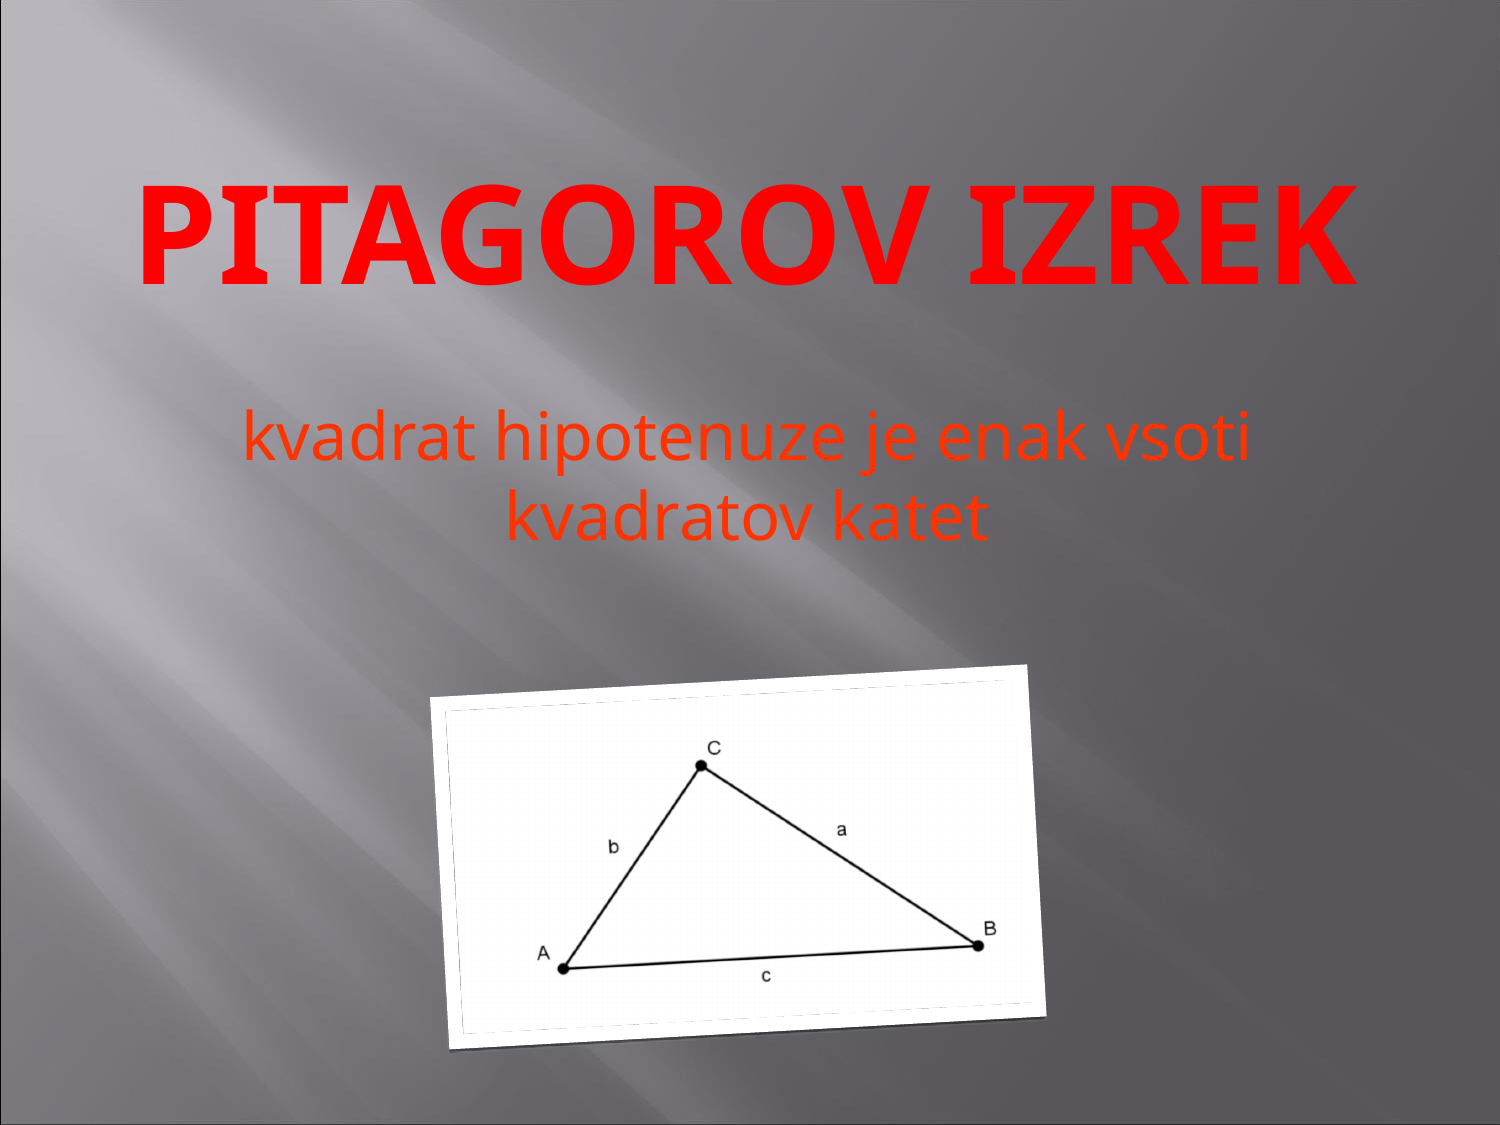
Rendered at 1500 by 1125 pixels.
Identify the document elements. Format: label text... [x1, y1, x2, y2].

subtitle kvadrat hipotenuze je enak vsoti kvadratov katet [222, 386, 1273, 586]
title PITAGOROV IZREK [70, 140, 1421, 312]
picture [0, 0, 1500, 1125]
